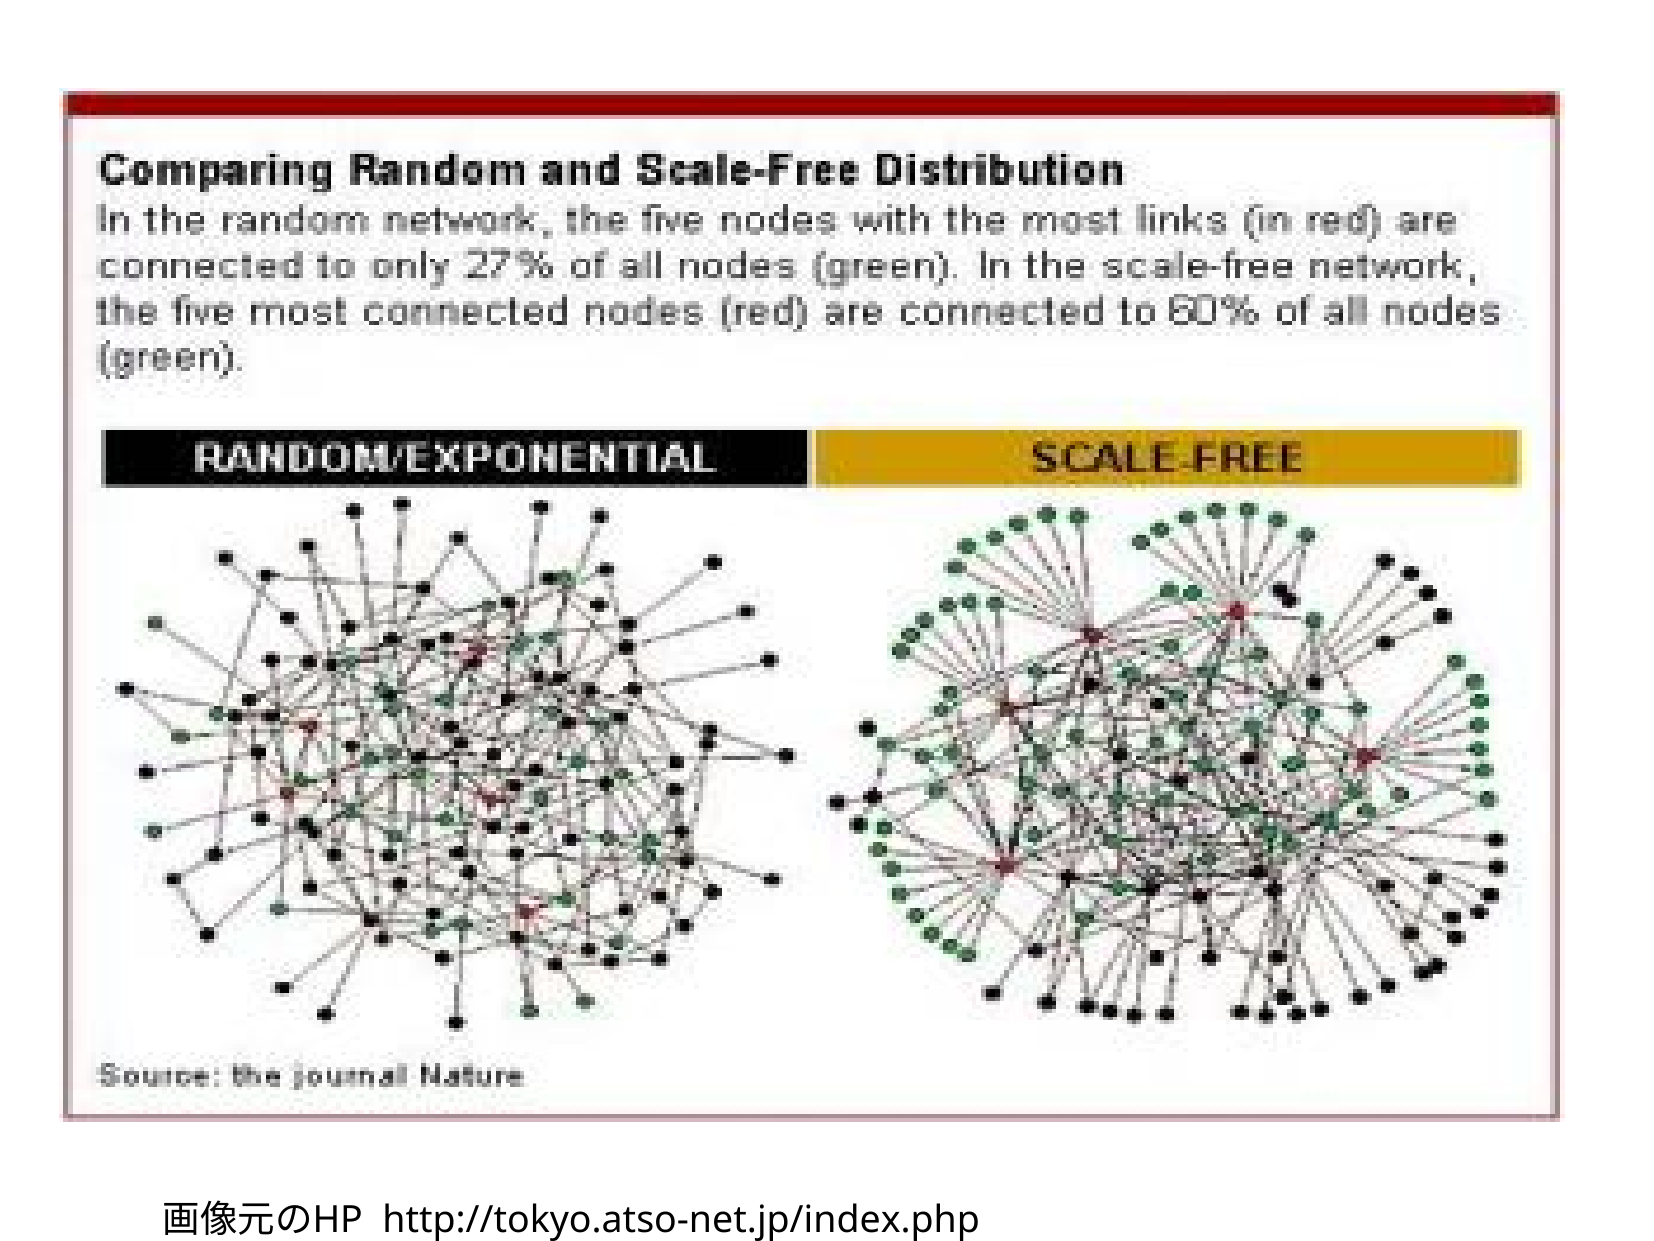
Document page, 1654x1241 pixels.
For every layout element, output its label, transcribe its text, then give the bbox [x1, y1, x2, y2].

text_box 画像元のHP http://tokyo.atso-net.jp/index.php [147, 1181, 1418, 1237]
picture [59, 88, 1565, 1123]
